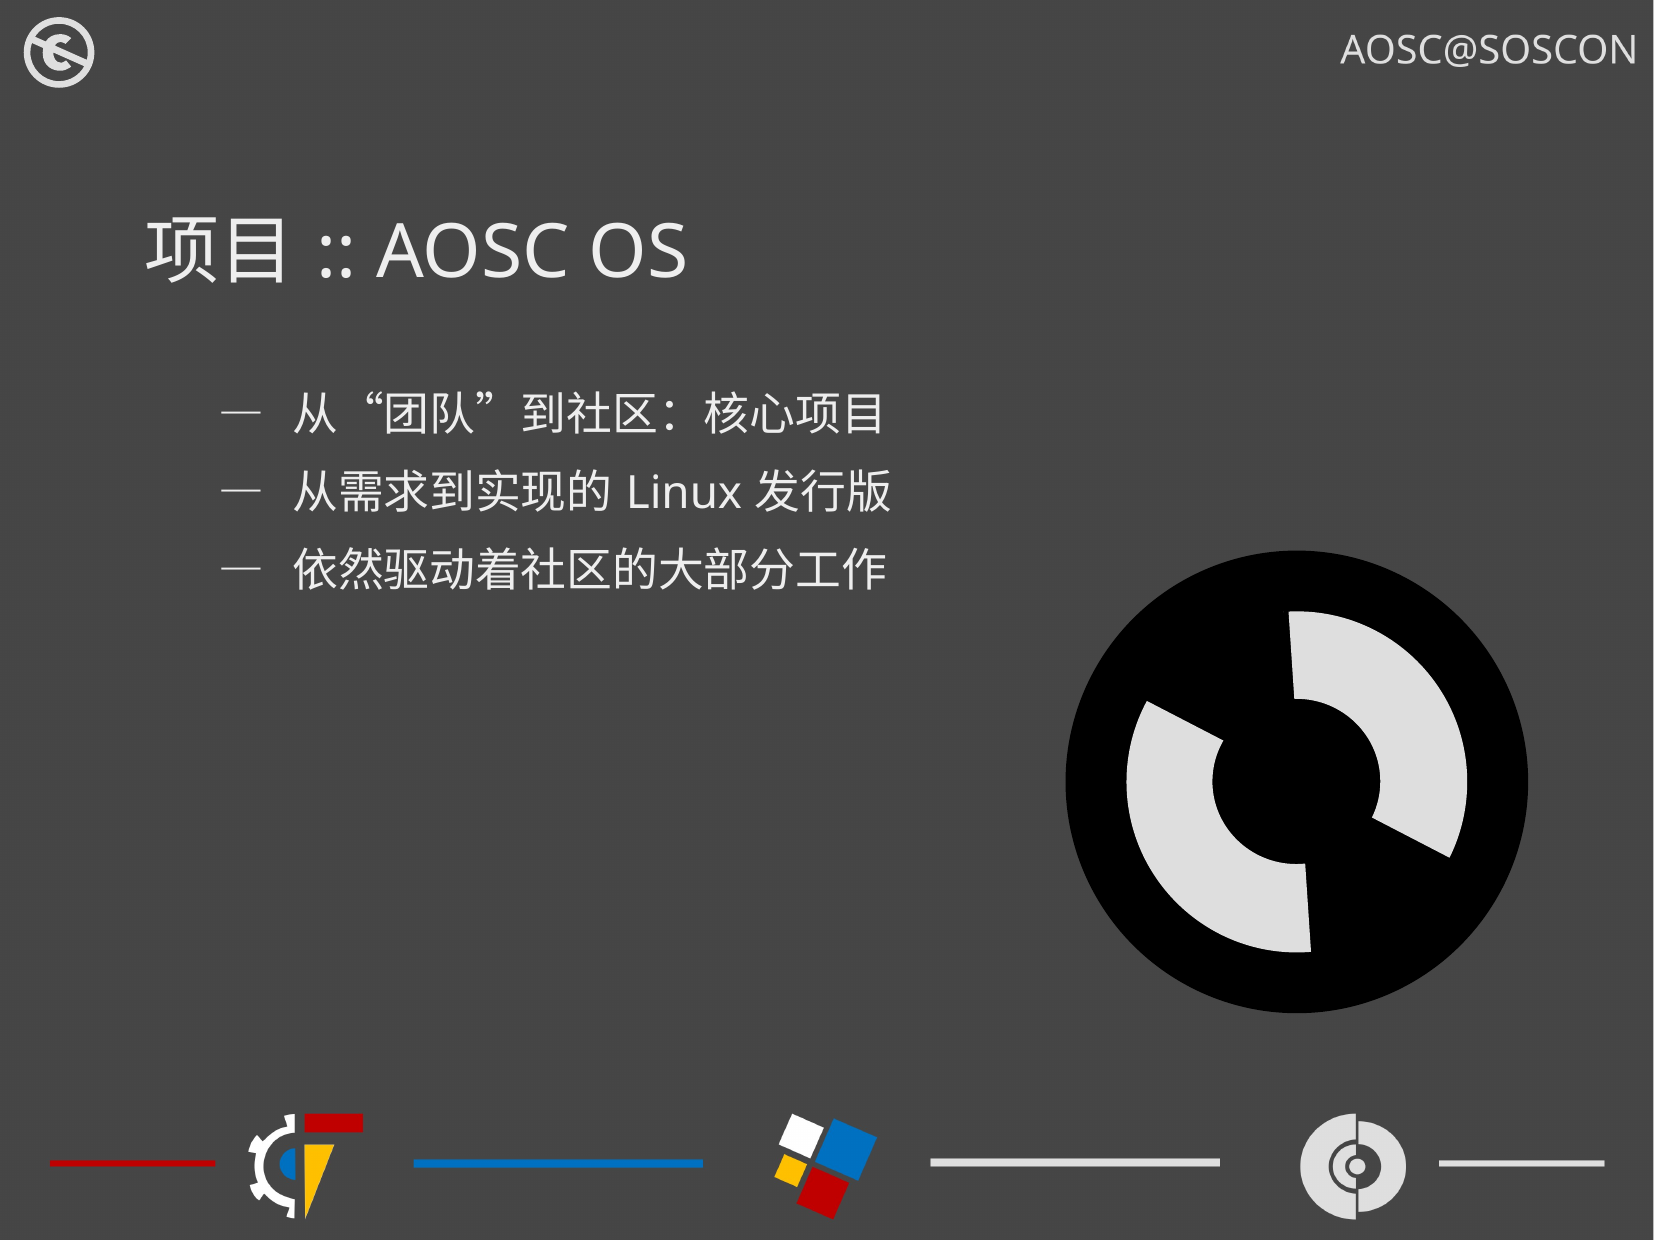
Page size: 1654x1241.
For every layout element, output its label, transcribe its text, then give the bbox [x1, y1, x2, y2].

text_box 项目:: AOSC OS — 从“团队”到社区：核心项目 — 从需求到实现的Linux发行版 — 依然驱动着社区的大部分工作 [129, 183, 1536, 1028]
picture [0, 0, 1654, 1240]
